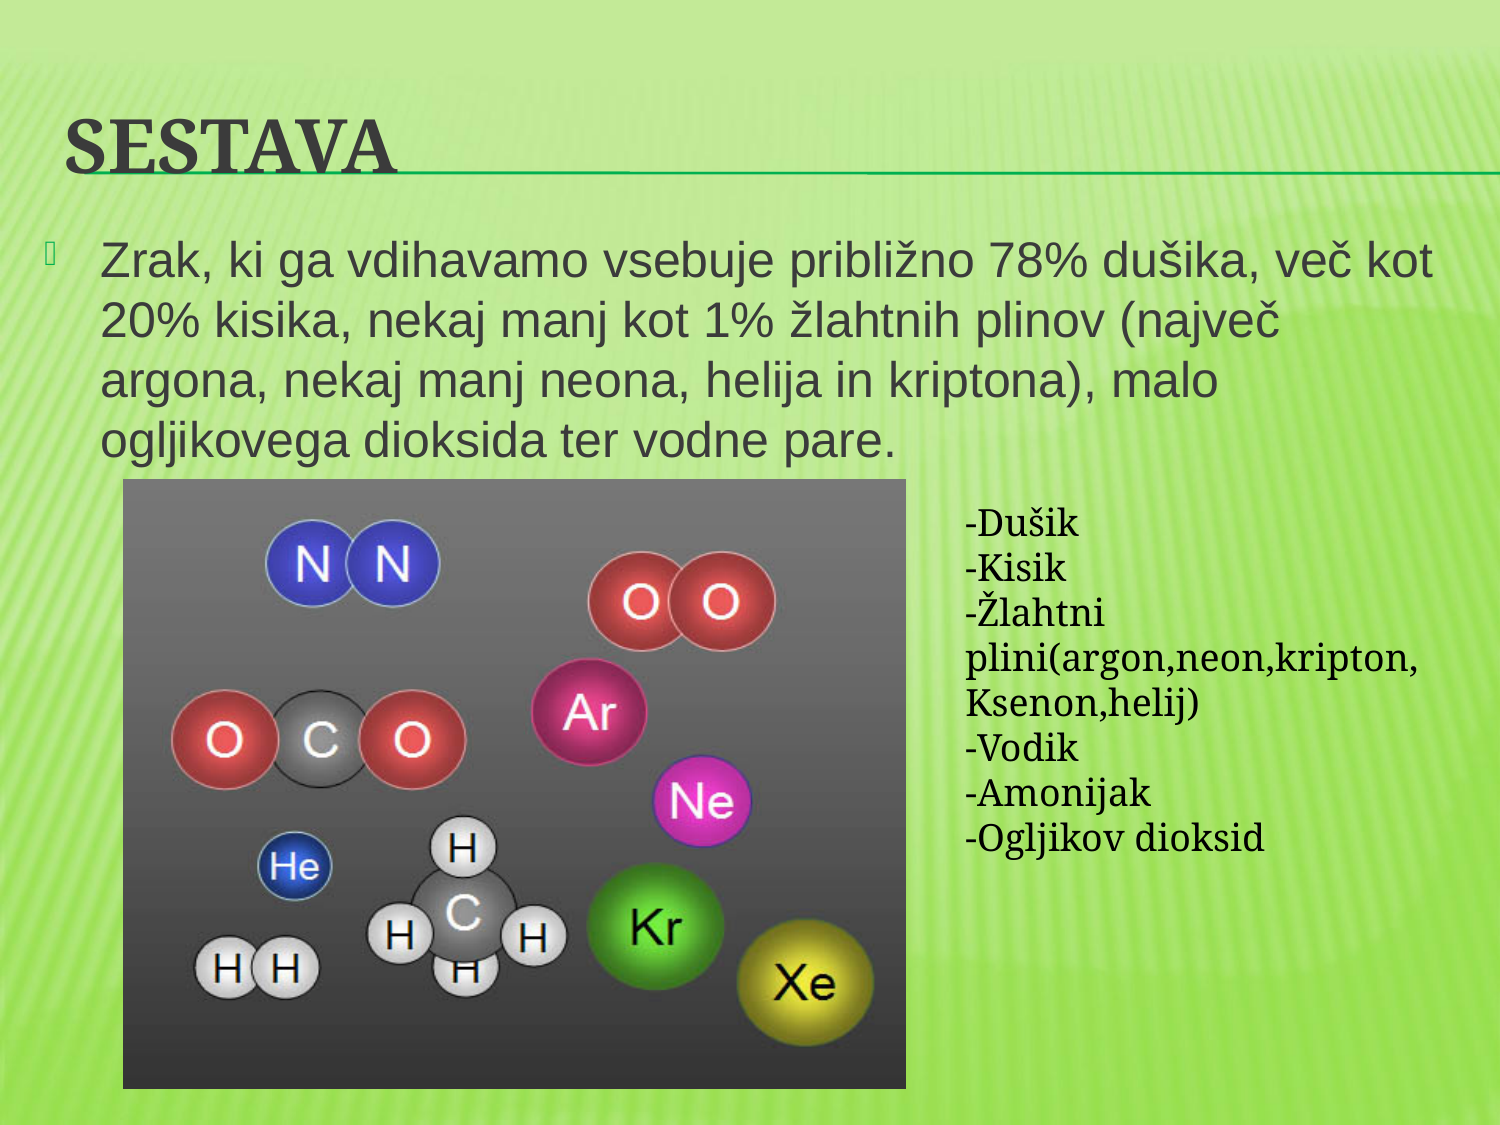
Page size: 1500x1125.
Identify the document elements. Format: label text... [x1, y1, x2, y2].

list Zrak, ki ga vdihavamo vsebuje približno 78% dušika, več kot 20% kisika, nekaj manj kot 1% žlahtnih plinov (največ argona, nekaj manj neona, helija in kriptona), malo ogljikovega dioksida ter vodne pare. [29, 220, 1455, 963]
title Sestava [50, 75, 1475, 213]
text_box -Dušik -Kisik -Žlahtni plini(argon,neon,kripton, Ksenon,helij) -Vodik -Amonijak -Ogljikov dioksid [950, 491, 1471, 867]
picture [0, 0, 1500, 1125]
